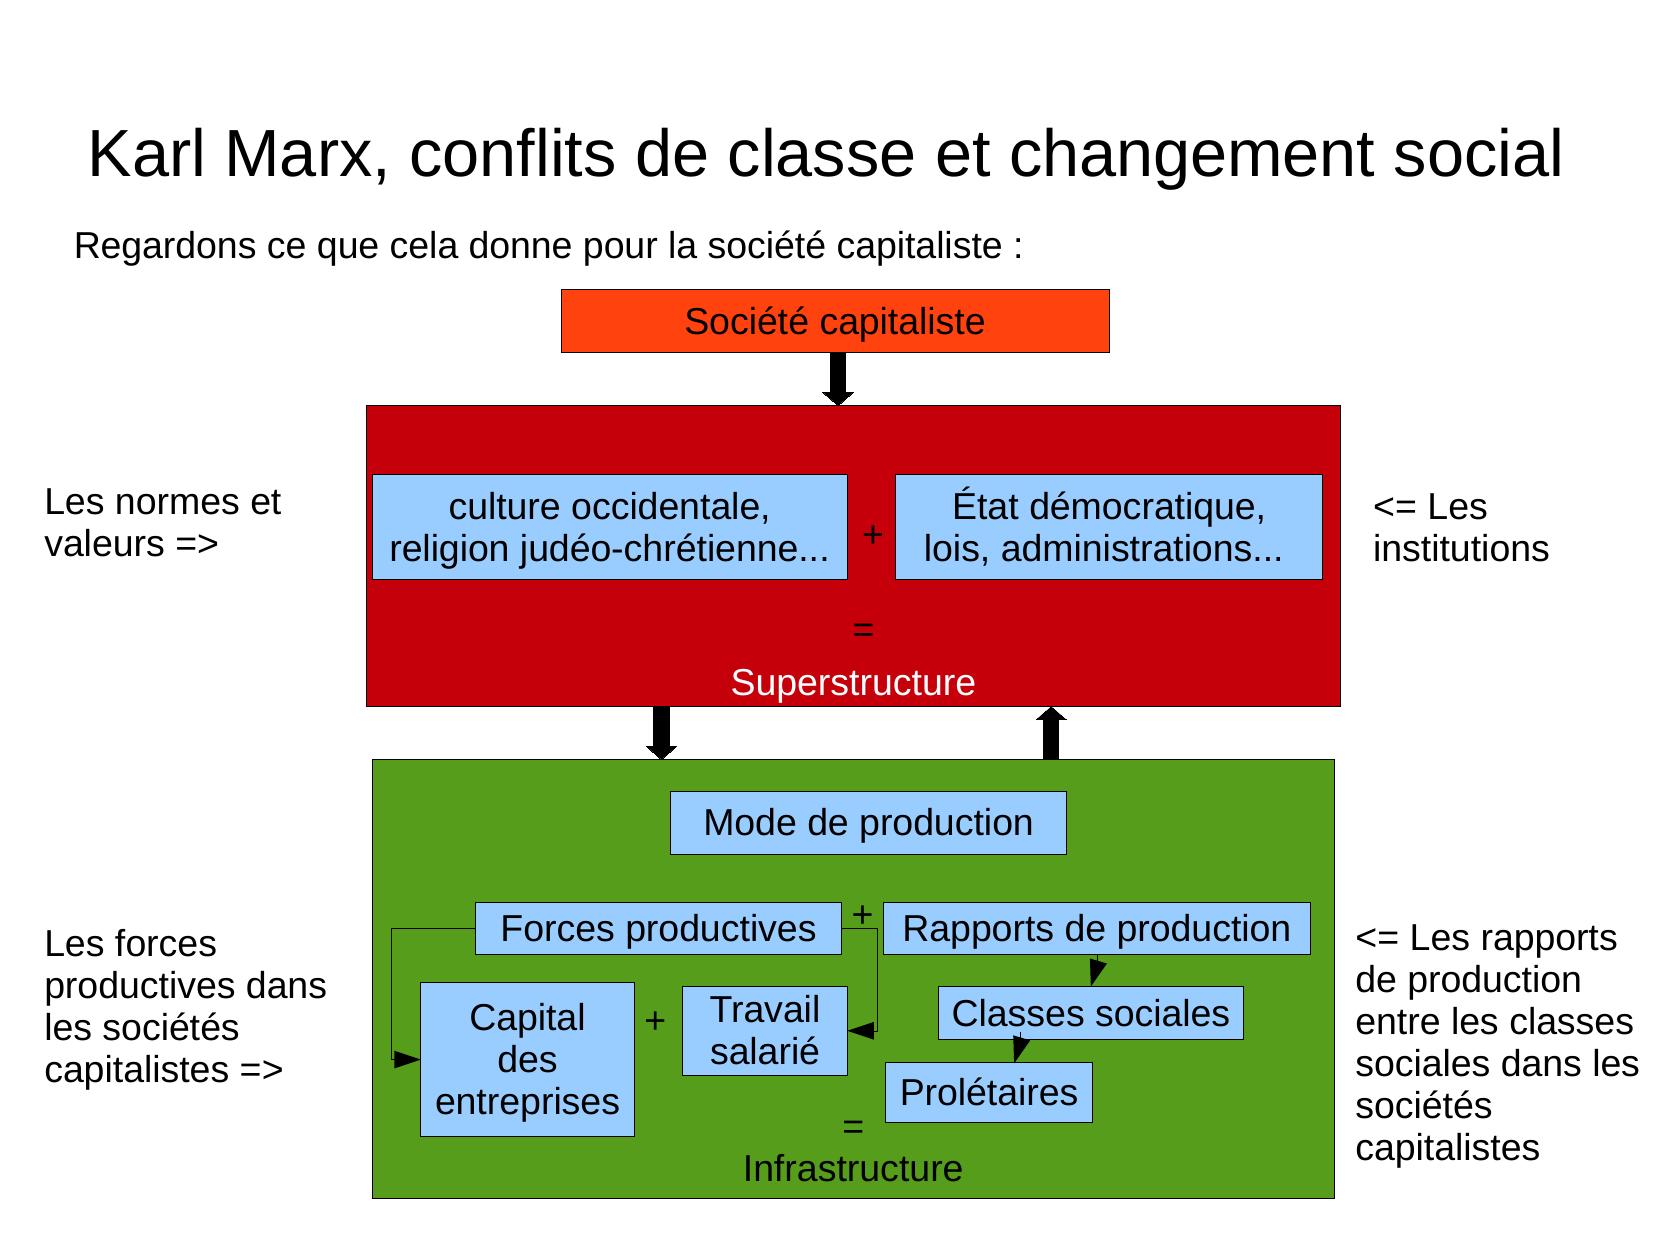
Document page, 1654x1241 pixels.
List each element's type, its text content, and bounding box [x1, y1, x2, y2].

text_box + [836, 886, 891, 946]
text_box Mode de production [670, 791, 1067, 855]
text_box Travail salarié [682, 986, 848, 1076]
text_box [822, 352, 854, 406]
text_box = [837, 600, 892, 661]
text_box Capital des entreprises [420, 982, 635, 1137]
text_box Les normes et valeurs => [29, 473, 297, 573]
text_box Superstructure [366, 405, 1341, 707]
text_box Forces productives [475, 902, 842, 955]
text_box Société capitaliste [561, 289, 1110, 353]
text_box [1036, 706, 1067, 760]
text_box <= Les institutions [1358, 478, 1566, 578]
title Karl Marx, conflits de classe et changement social [82, 56, 1571, 250]
text_box = Infrastructure [372, 759, 1335, 1199]
text_box Regardons ce que cela donne pour la société capitaliste : [59, 217, 1052, 274]
text_box Les forces productives dans les sociétés capitalistes => [29, 915, 343, 1099]
text_box Rapports de production [883, 902, 1311, 955]
text_box Classes sociales [938, 986, 1244, 1040]
text_box Prolétaires [885, 1062, 1093, 1123]
text_box + [629, 991, 684, 1052]
text_box État démocratique, lois, administrations... [895, 474, 1323, 580]
text_box [646, 706, 677, 760]
text_box + [847, 505, 901, 566]
text_box <= Les rapports de production entre les classes sociales dans les sociétés capitalistes [1340, 909, 1654, 1177]
text_box culture occidentale, religion judéo-chrétienne... [372, 474, 848, 580]
